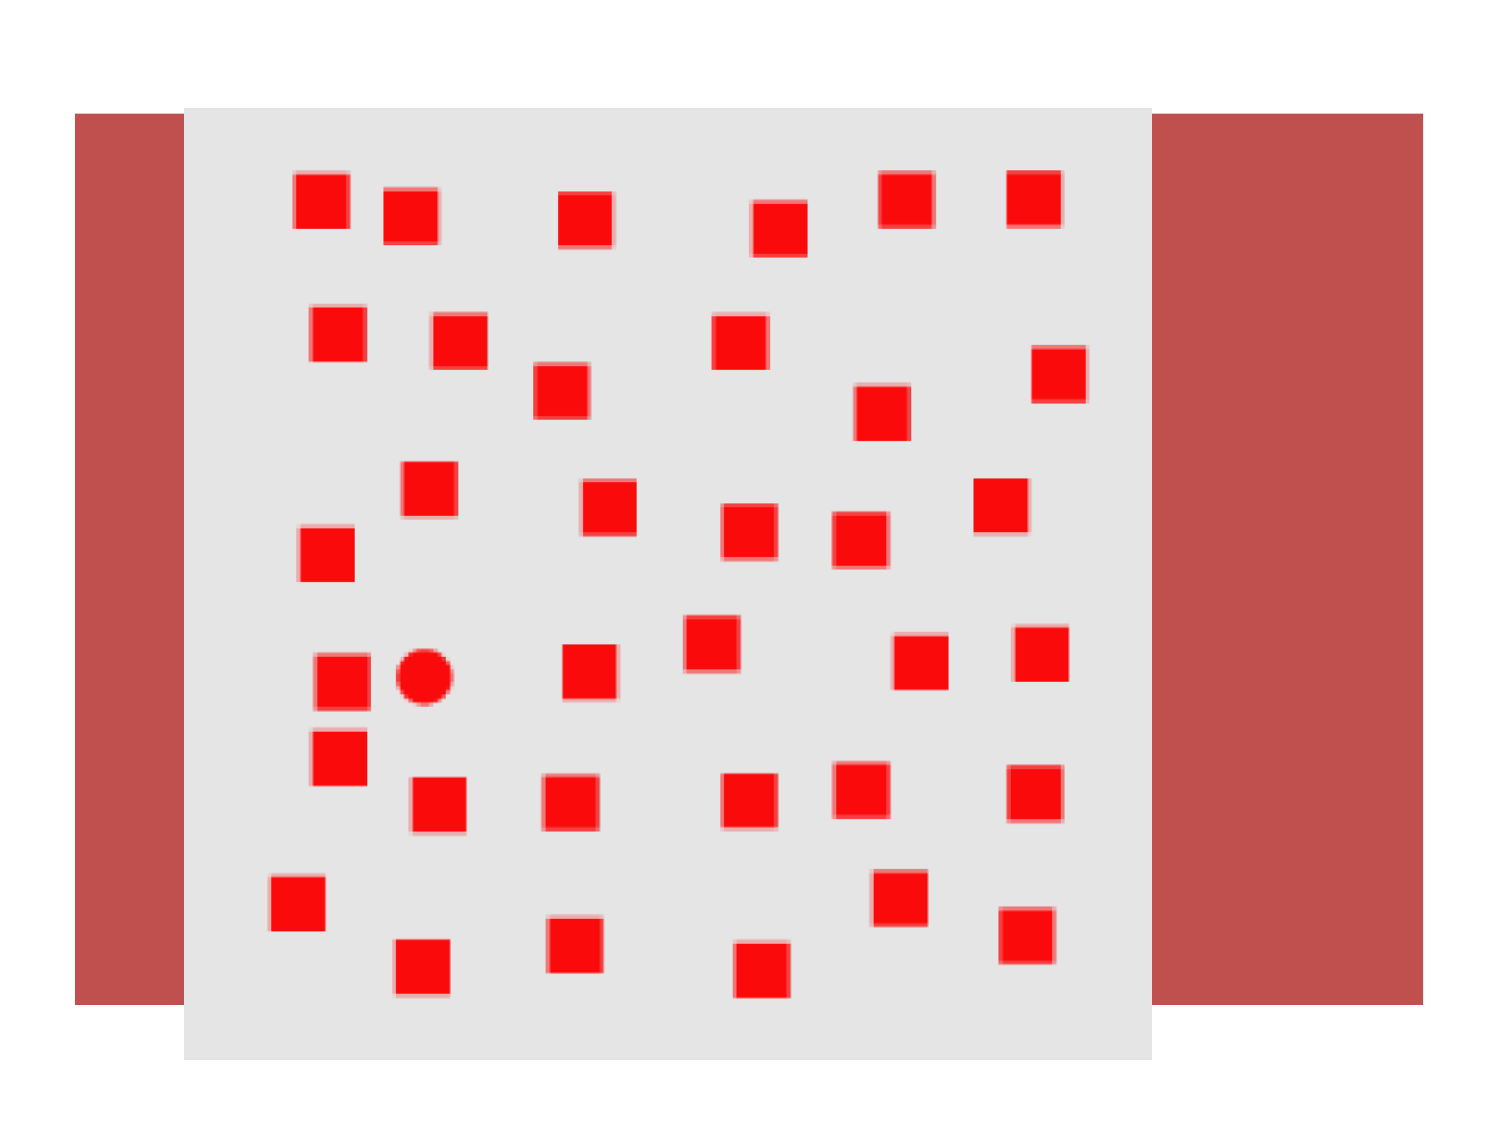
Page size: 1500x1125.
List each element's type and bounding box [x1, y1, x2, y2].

title [75, 45, 1425, 233]
list [1152, 113, 1424, 1005]
picture [184, 108, 1152, 1060]
list [75, 113, 184, 1005]
